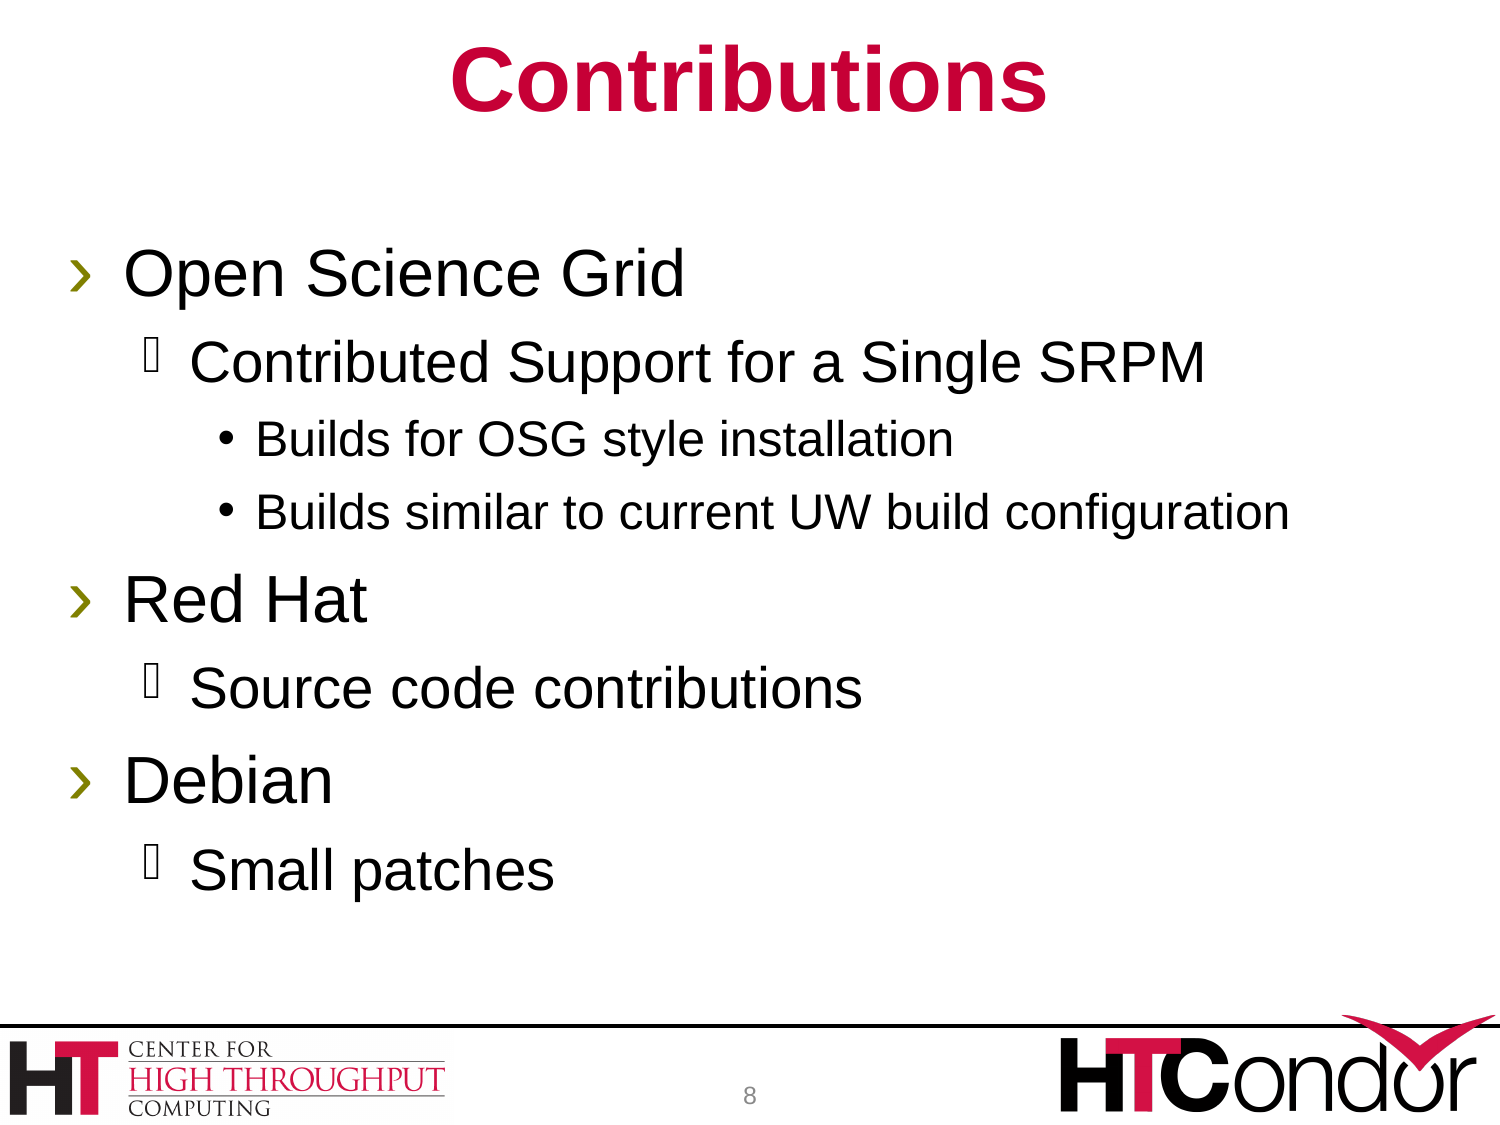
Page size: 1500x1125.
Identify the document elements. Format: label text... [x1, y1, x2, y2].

title Contributions [0, 0, 1500, 150]
picture [0, 1029, 454, 1125]
picture [1055, 1014, 1500, 1119]
list Open Science Grid Contributed Support for a Single SRPM Builds for OSG style installation Builds similar to current UW build configuration Red Hat Source code contributions Debian Small patches [52, 222, 1431, 916]
text_box <number> [575, 1065, 926, 1125]
